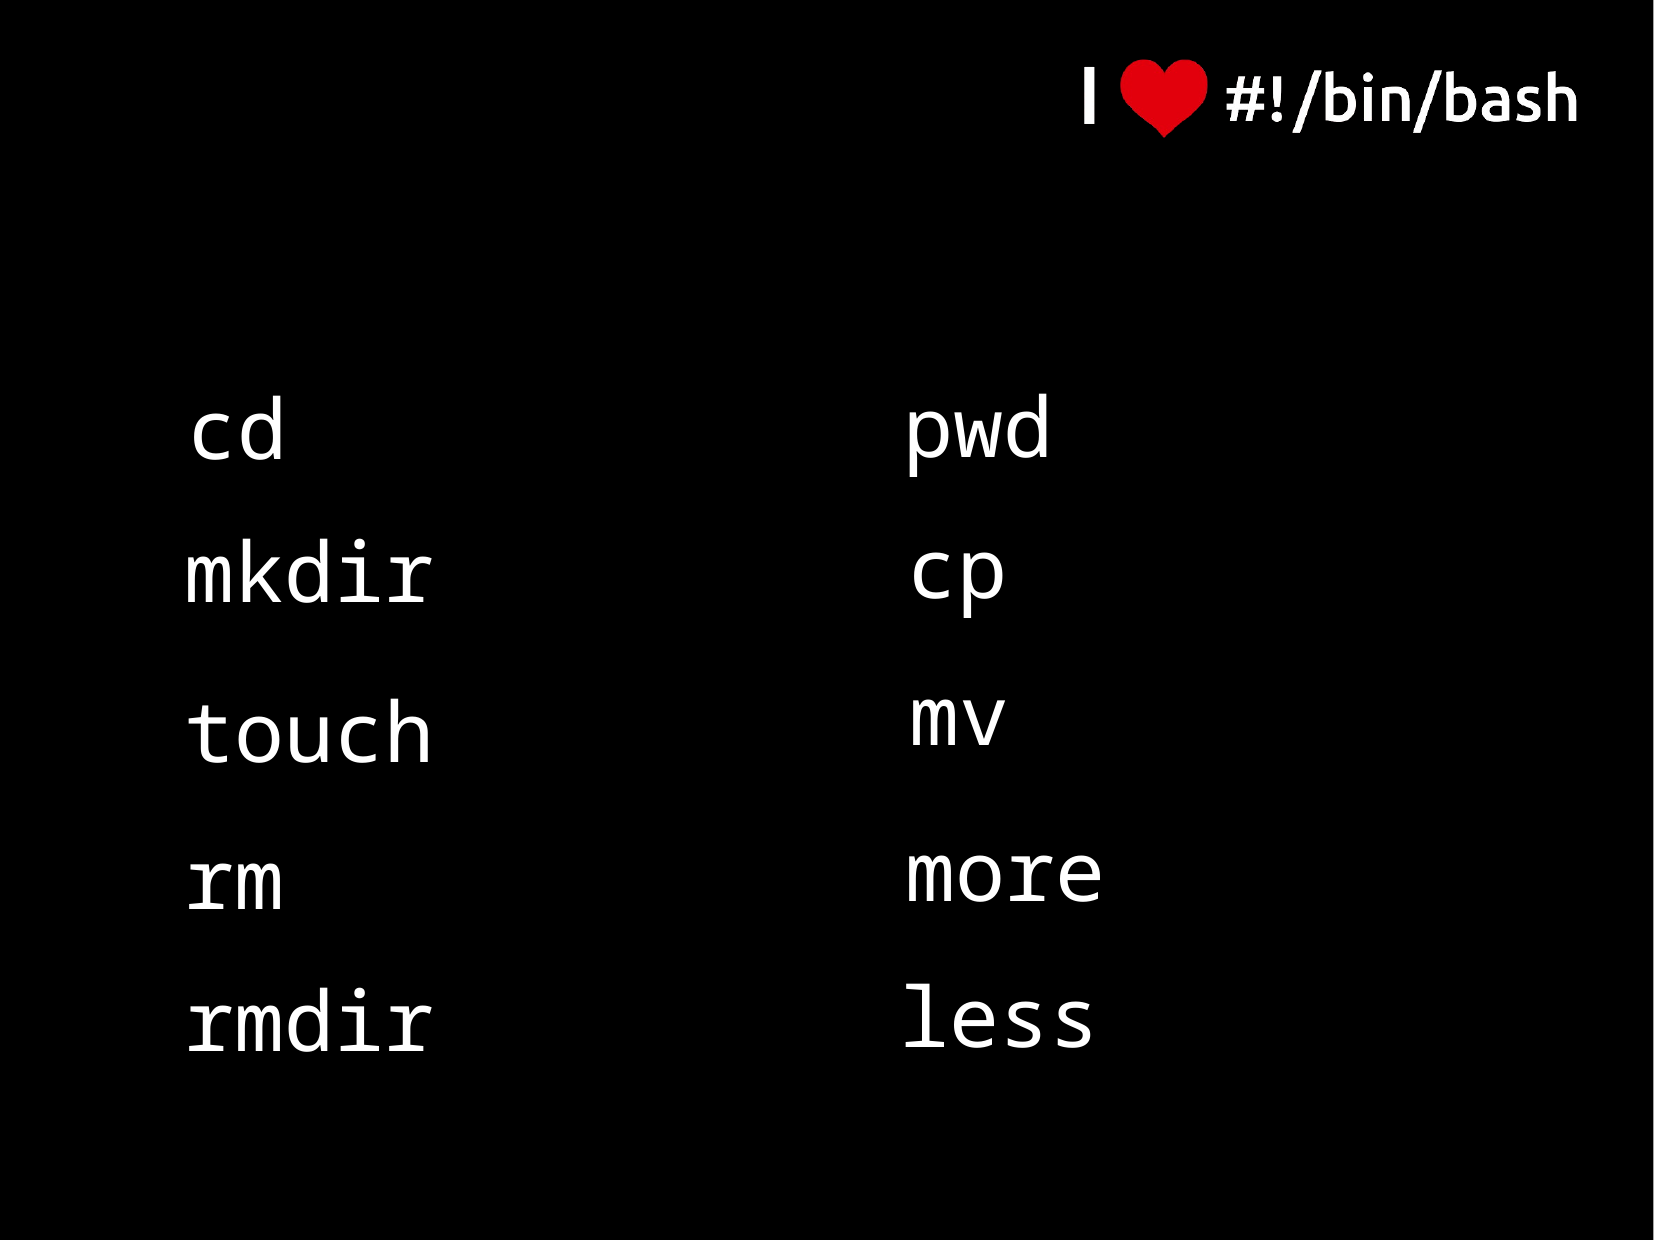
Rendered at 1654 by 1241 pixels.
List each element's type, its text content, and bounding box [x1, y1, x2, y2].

text_box mv [894, 648, 1047, 766]
picture [1064, 45, 1595, 154]
text_box less [885, 950, 1134, 1068]
text_box touch [169, 665, 474, 783]
text_box more [890, 804, 1142, 922]
text_box rm [169, 813, 560, 931]
text_box cd [172, 363, 329, 481]
text_box pwd [889, 360, 1103, 478]
text_box cp [892, 502, 1042, 620]
text_box rmdir [169, 955, 472, 1073]
text_box mkdir [169, 506, 468, 624]
